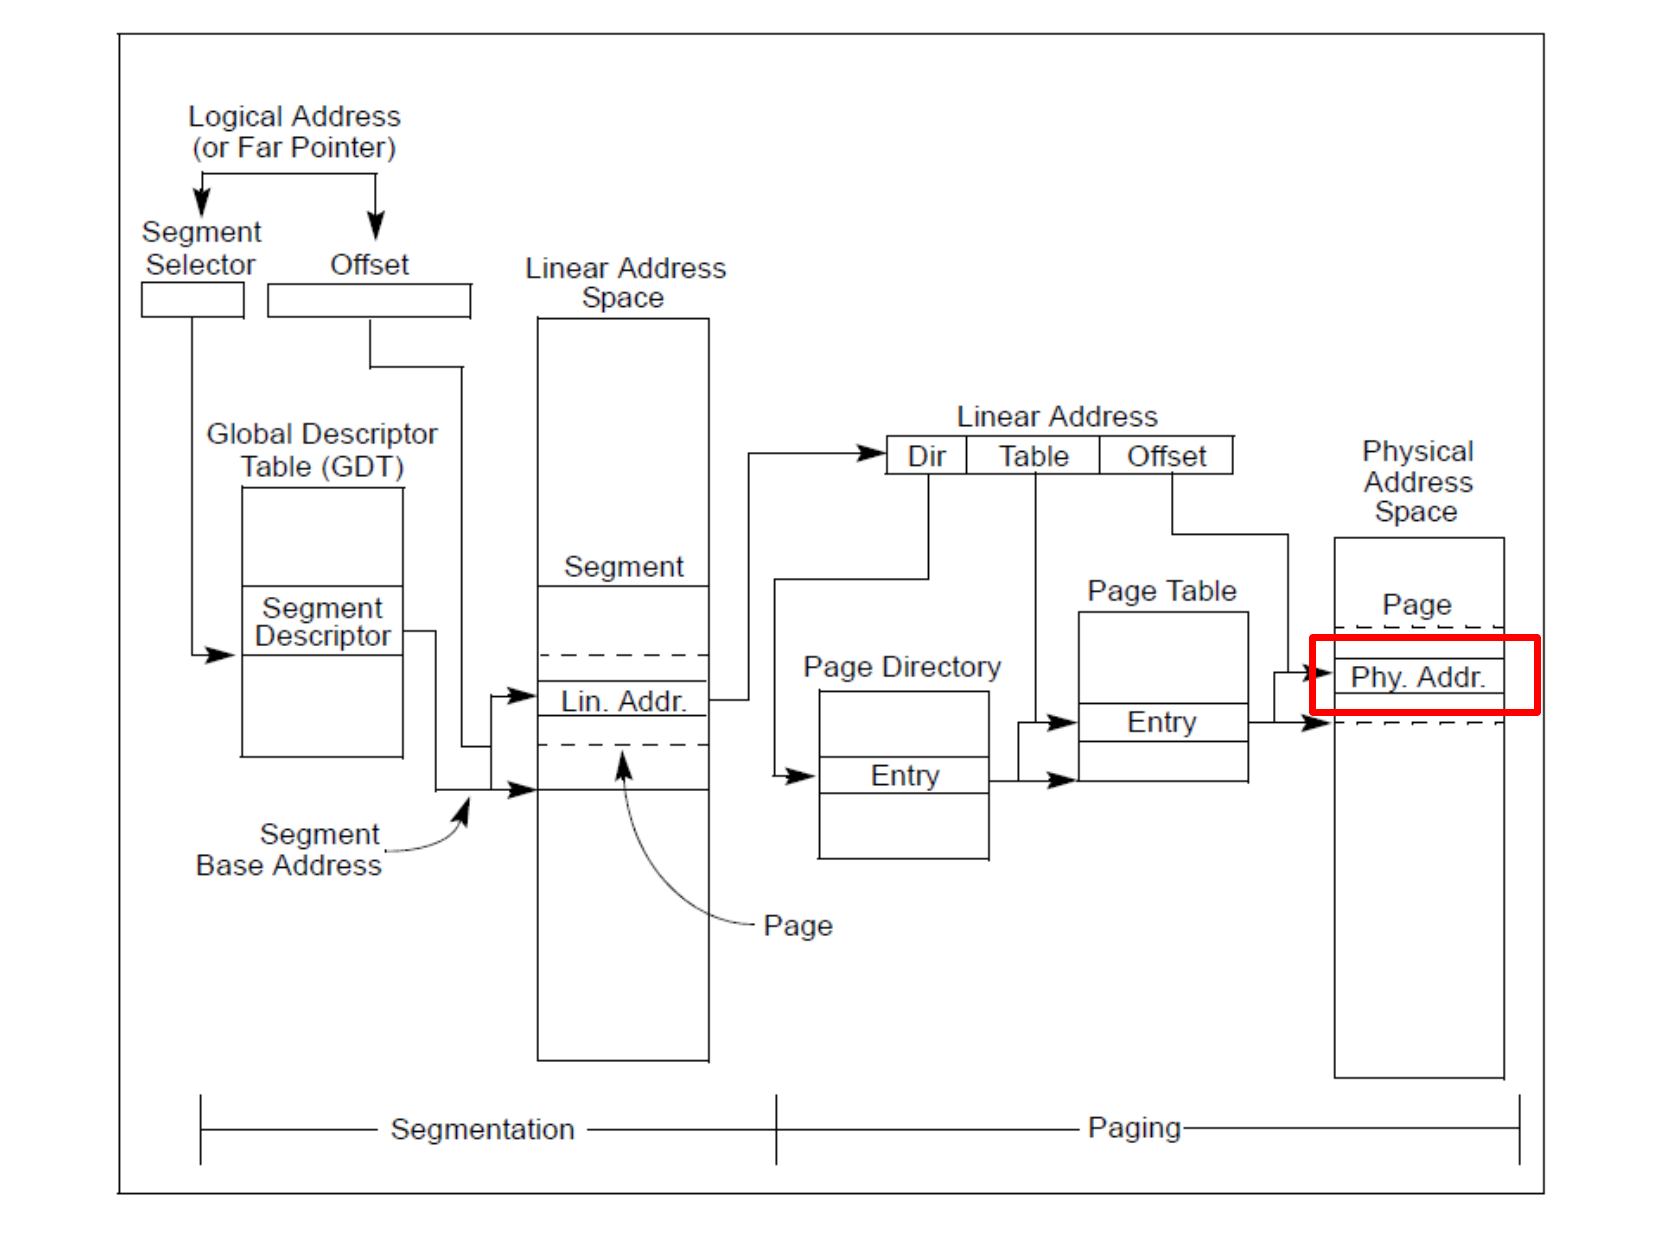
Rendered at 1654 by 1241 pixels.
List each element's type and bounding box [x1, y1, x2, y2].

picture [112, 23, 1559, 1201]
